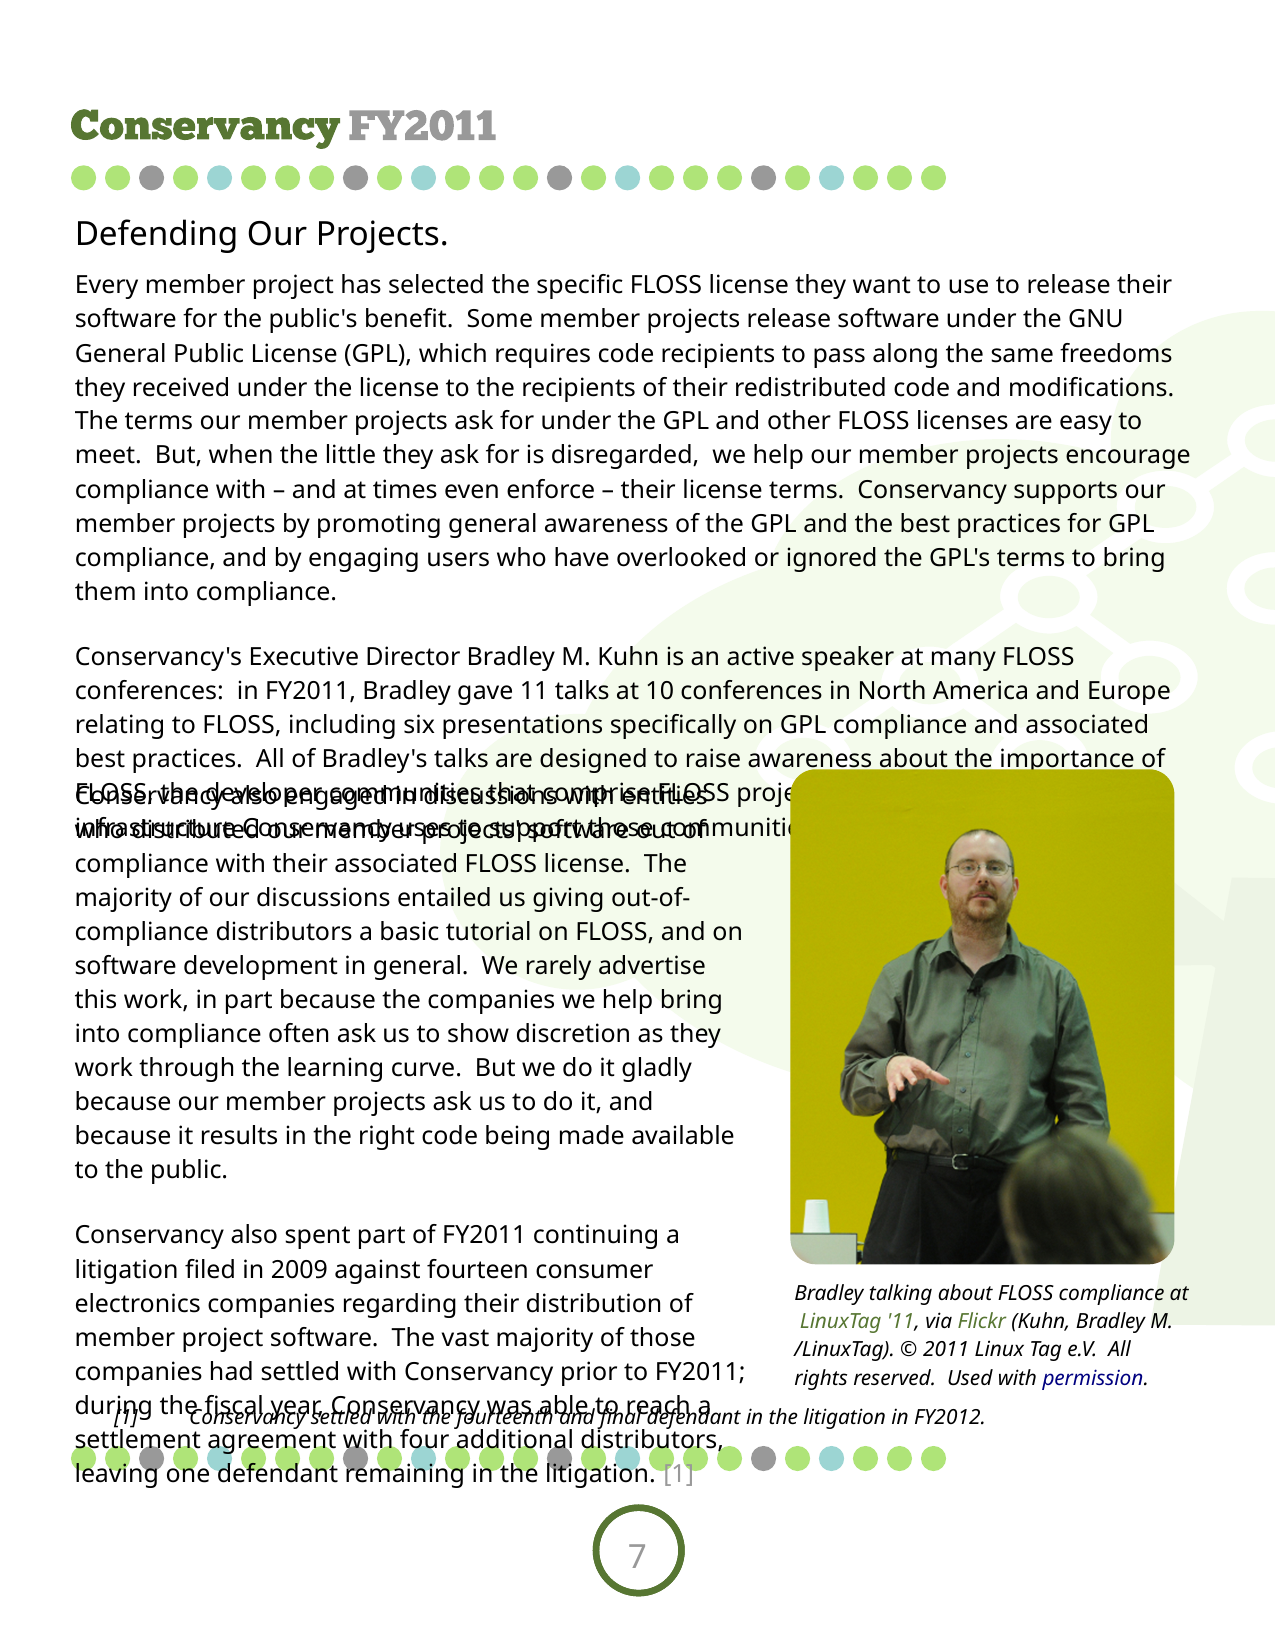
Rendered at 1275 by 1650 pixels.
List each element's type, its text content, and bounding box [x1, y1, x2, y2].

list Defending Our Projects. Every member project has selected the specific FLOSS license they want to use to release their software for the public's benefit. Some member projects release software under the GNU General Public License (GPL), which requires code recipients to pass along the same freedoms they received under the license to the recipients of their redistributed code and modifications. The terms our member projects ask for under the GPL and other FLOSS licenses are easy to meet. But, when the little they ask for is disregarded, we help our member projects encourage compliance with – and at times even enforce – their license terms. Conservancy supports our member projects by promoting general awareness of the GPL and the best practices for GPL compliance, and by engaging users who have overlooked or ignored the GPL's terms to bring them into compliance. Conservancy's Executive Director Bradley M. Kuhn is an active speaker at many FLOSS conferences: in FY2011, Bradley gave 11 talks at 10 conferences in North America and Europe relating to FLOSS, including six presentations specifically on GPL compliance and associated best practices. All of Bradley's talks are designed to raise awareness about the importance of FLOSS, the developer communities that comprise FLOSS projects, and the non-profit infrastructure Conservancy uses to support those communities. [74, 210, 1197, 1261]
text_box [790, 769, 1175, 1265]
list Conservancy also engaged in discussions with entities who distributed our member projects' software out of compliance with their associated FLOSS license. The majority of our discussions entailed us giving out-of-compliance distributors a basic tutorial on FLOSS, and on software development in general. We rarely advertise this work, in part because the companies we help bring into compliance often ask us to show discretion as they work through the learning curve. But we do it gladly because our member projects ask us to do it, and because it results in the right code being made available to the public. Conservancy also spent part of FY2011 continuing a litigation filed in 2009 against fourteen consumer electronics companies regarding their distribution of member project software. The vast majority of those companies had settled with Conservancy prior to FY2011; during the fiscal year, Conservancy was able to reach a settlement agreement with four additional distributors, leaving one defendant remaining in the litigation. [1] [74, 731, 751, 1411]
text_box Bradley talking about FLOSS compliance at LinuxTag '11, via Flickr (Kuhn, Bradley M. /LinuxTag). © 2011 Linux Tag e.V. All rights reserved. Used with permission. [779, 1270, 1275, 1388]
text_box [1] Conservancy settled with the fourteenth and final defendant in the litigation in FY2012. [99, 1395, 1156, 1436]
